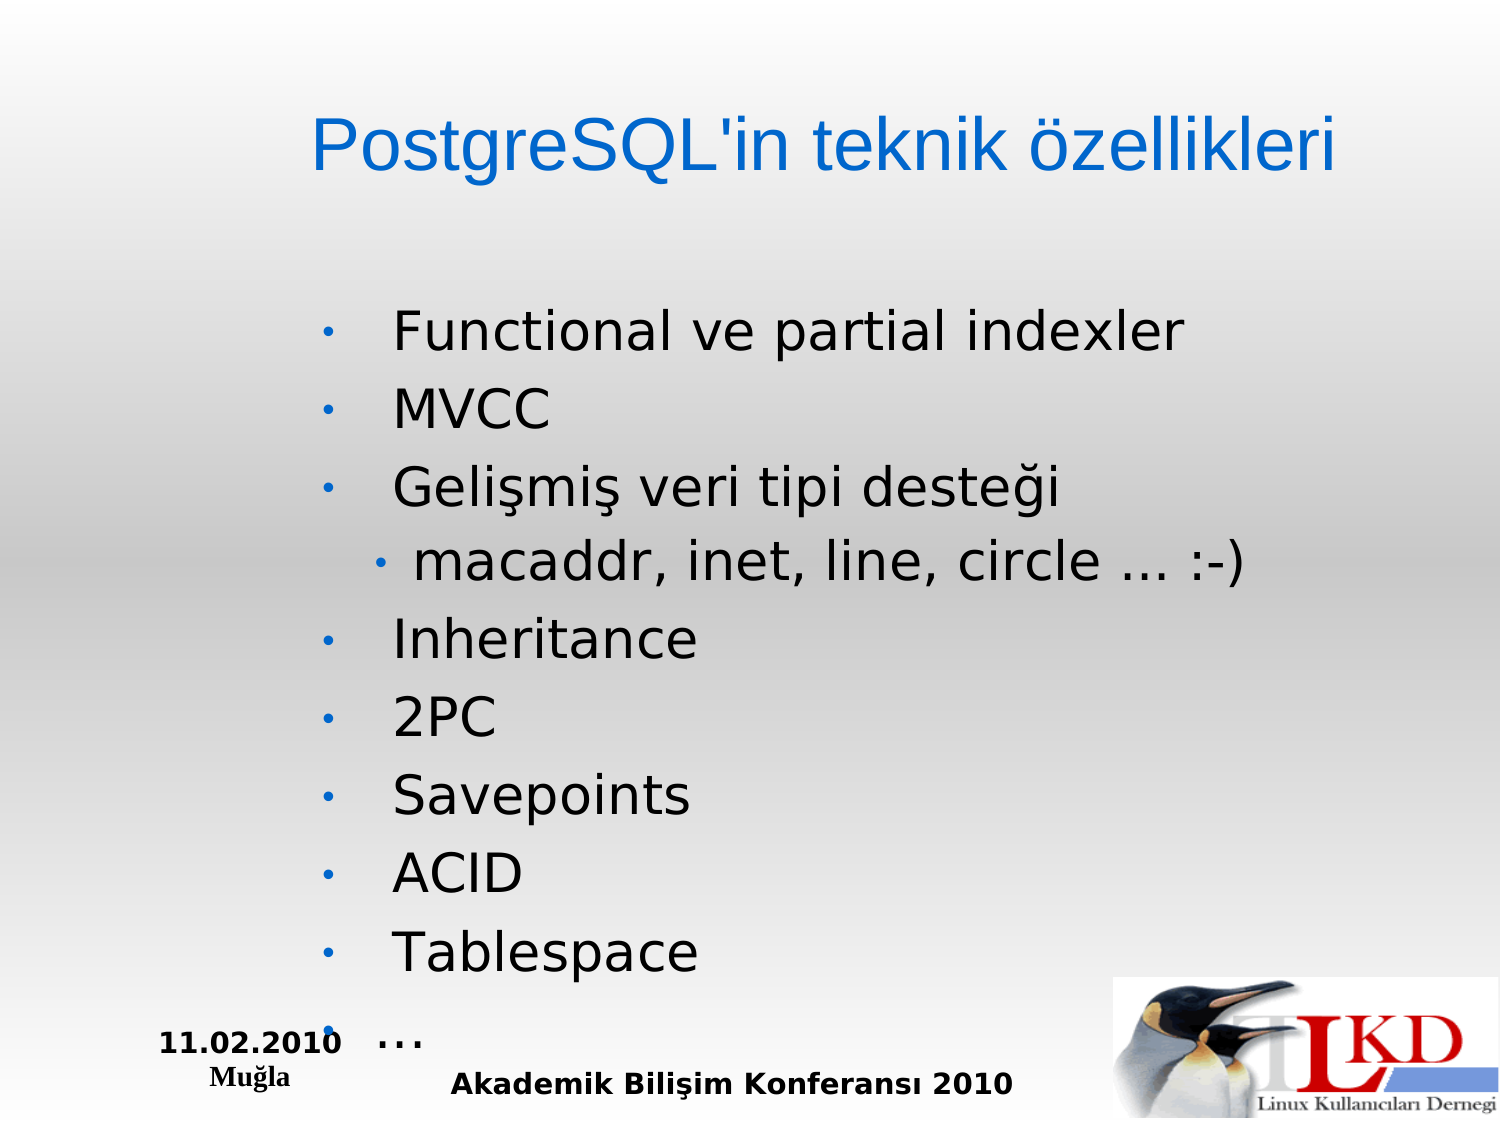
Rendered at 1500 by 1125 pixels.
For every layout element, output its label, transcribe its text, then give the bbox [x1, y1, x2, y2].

picture [1113, 977, 1499, 1118]
list Functional ve partial indexler MVCC Gelişmiş veri tipi desteği macaddr, inet, line, circle ... :-) Inheritance 2PC Savepoints ACID Tablespace ... [224, 299, 1425, 1062]
title PostgreSQL'in teknik özellikleri [224, 49, 1425, 238]
